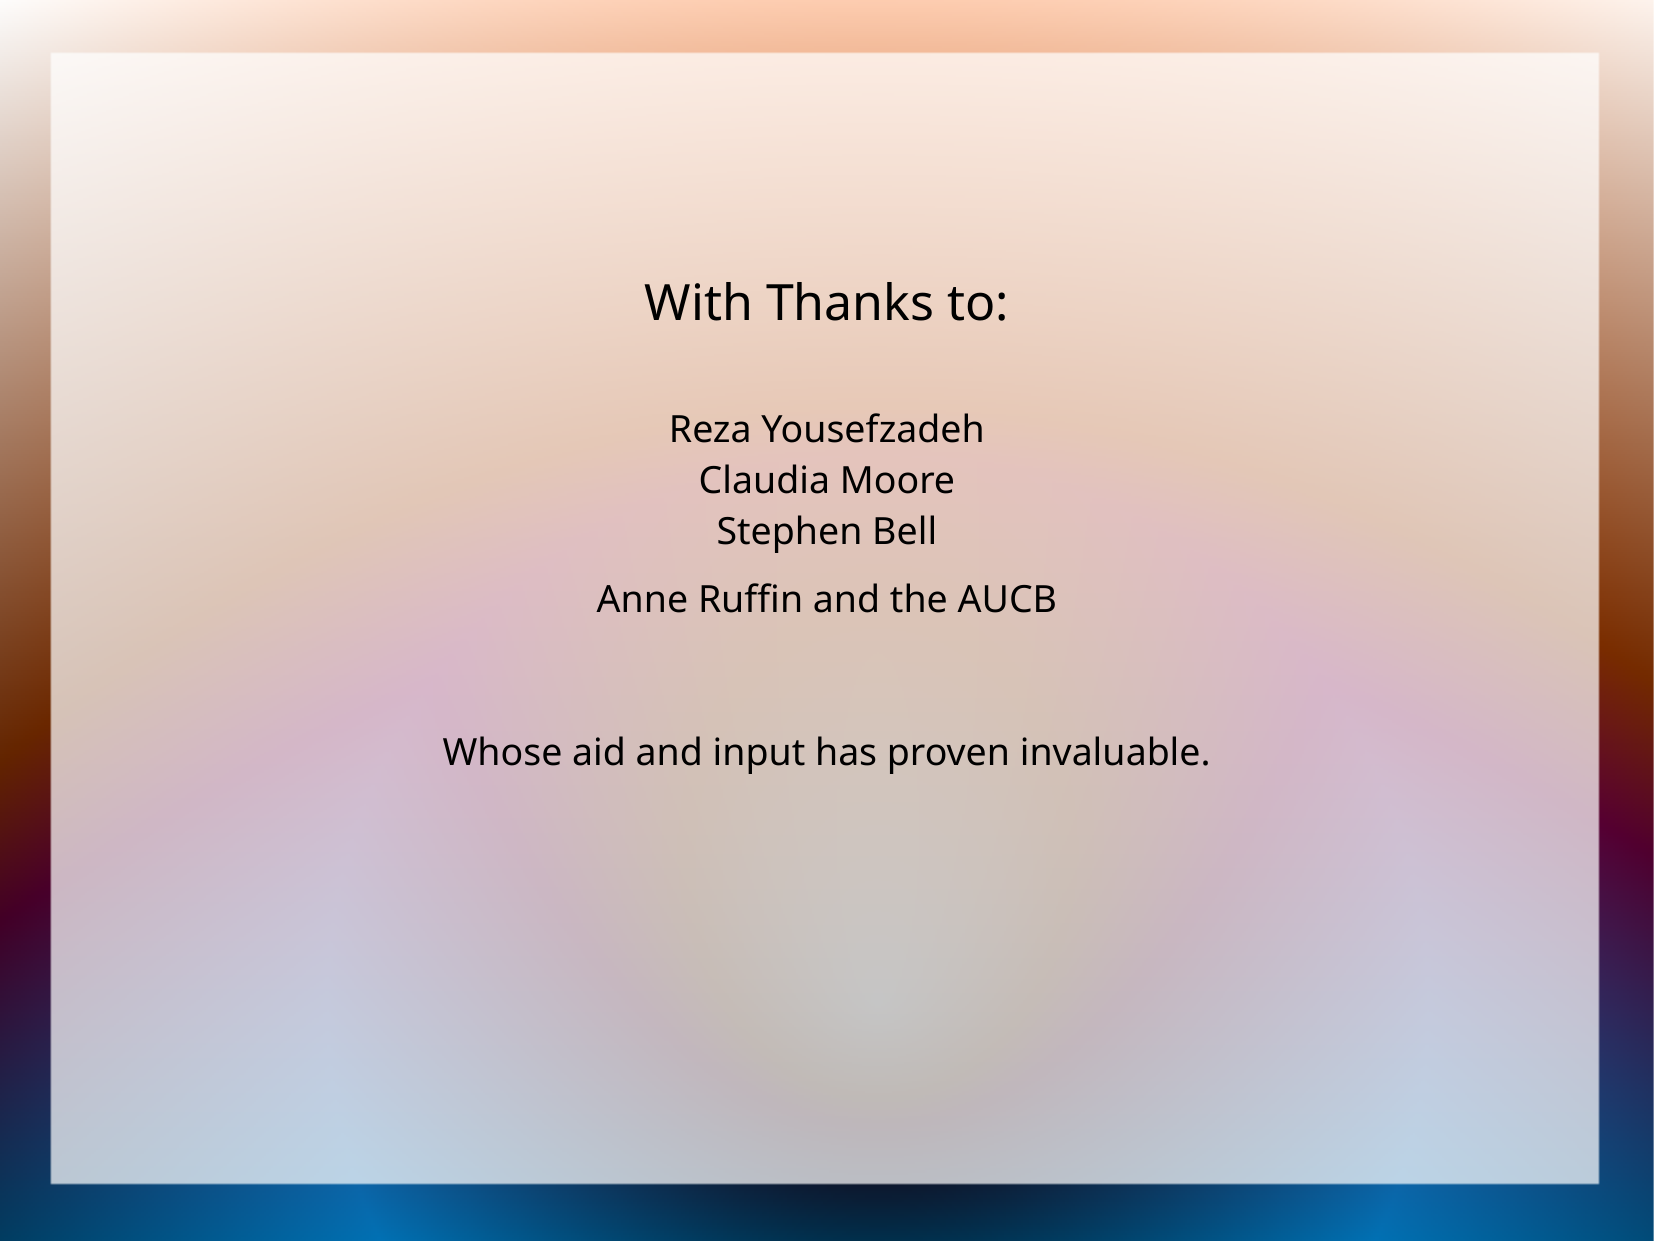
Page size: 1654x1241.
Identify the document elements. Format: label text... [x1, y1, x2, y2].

picture [0, 0, 1654, 1241]
text_box With Thanks to: Reza Yousefzadeh Claudia Moore Stephen Bell Anne Ruffin and the AUCB Whose aid and input has proven invaluable. [361, 259, 1294, 878]
